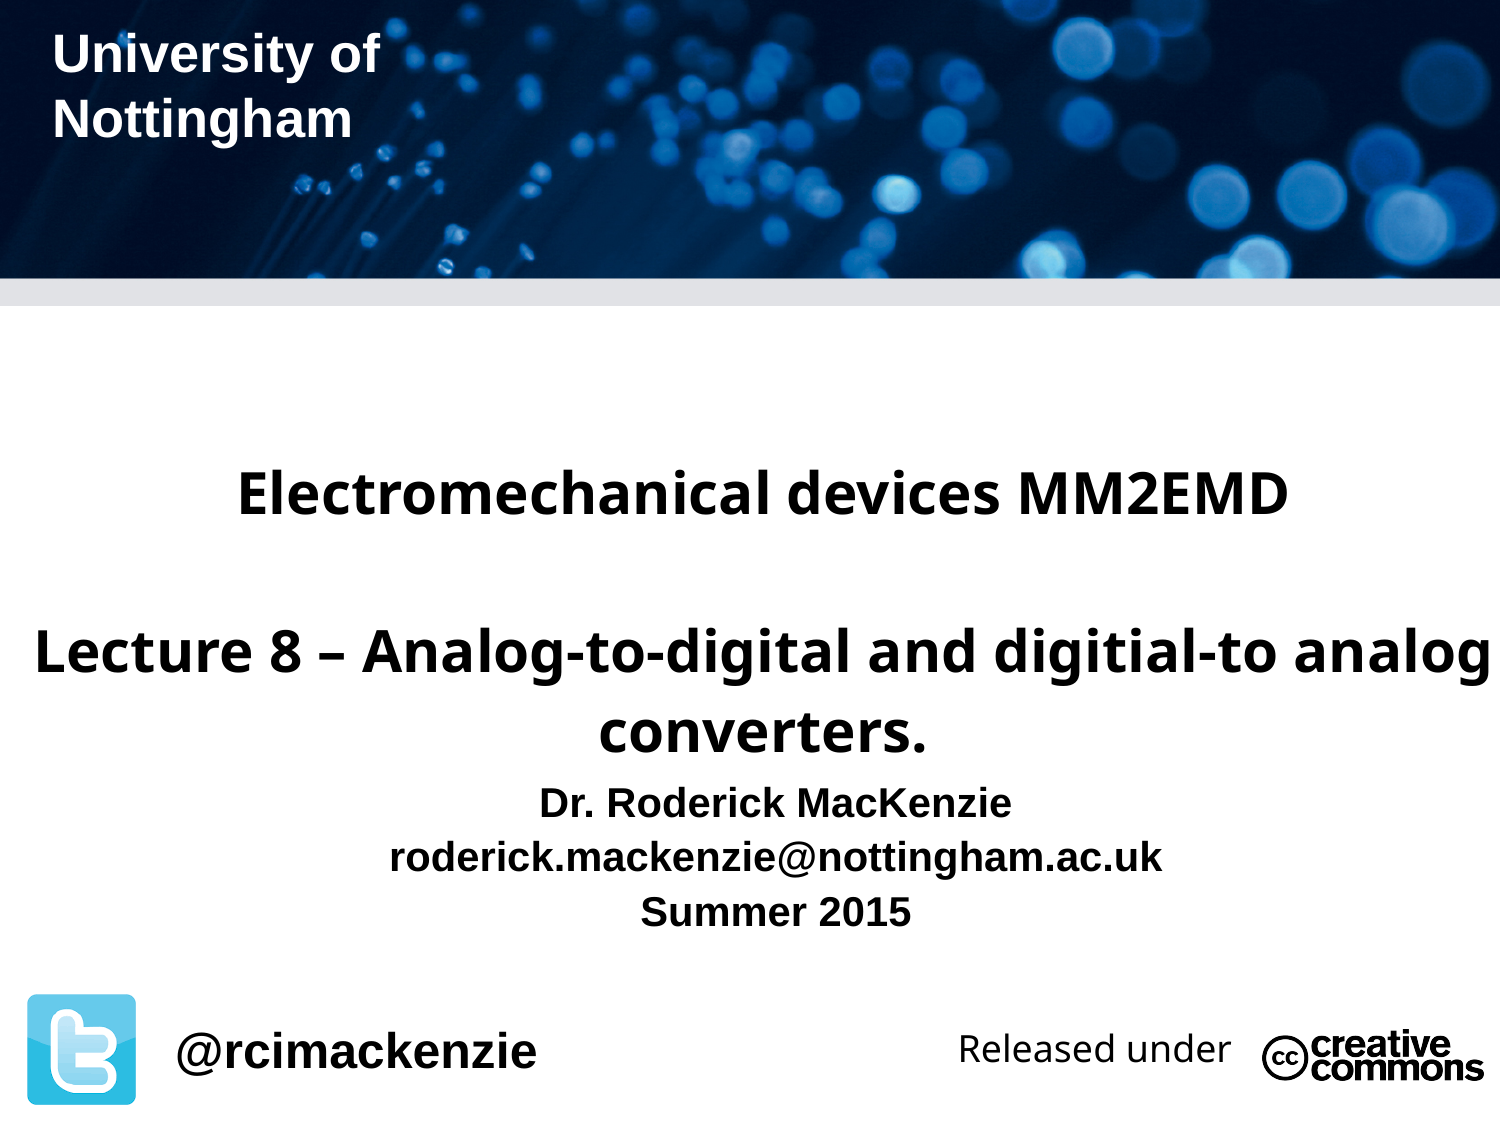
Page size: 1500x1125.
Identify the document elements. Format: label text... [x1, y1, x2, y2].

picture [0, 0, 1500, 306]
picture [1301, 1029, 1484, 1081]
title Electromechanical devices MM2EMD Lecture 8 – Analog-to-digital and digitial-to analog converters. [14, 452, 1500, 724]
subtitle Dr. Roderick MacKenzie roderick.mackenzie@nottingham.ac.uk Summer 2015 [71, 779, 1481, 936]
text_box Released under [942, 1017, 1301, 1090]
text_box @rcimackenzie [160, 1015, 896, 1091]
picture [24, 991, 138, 1107]
